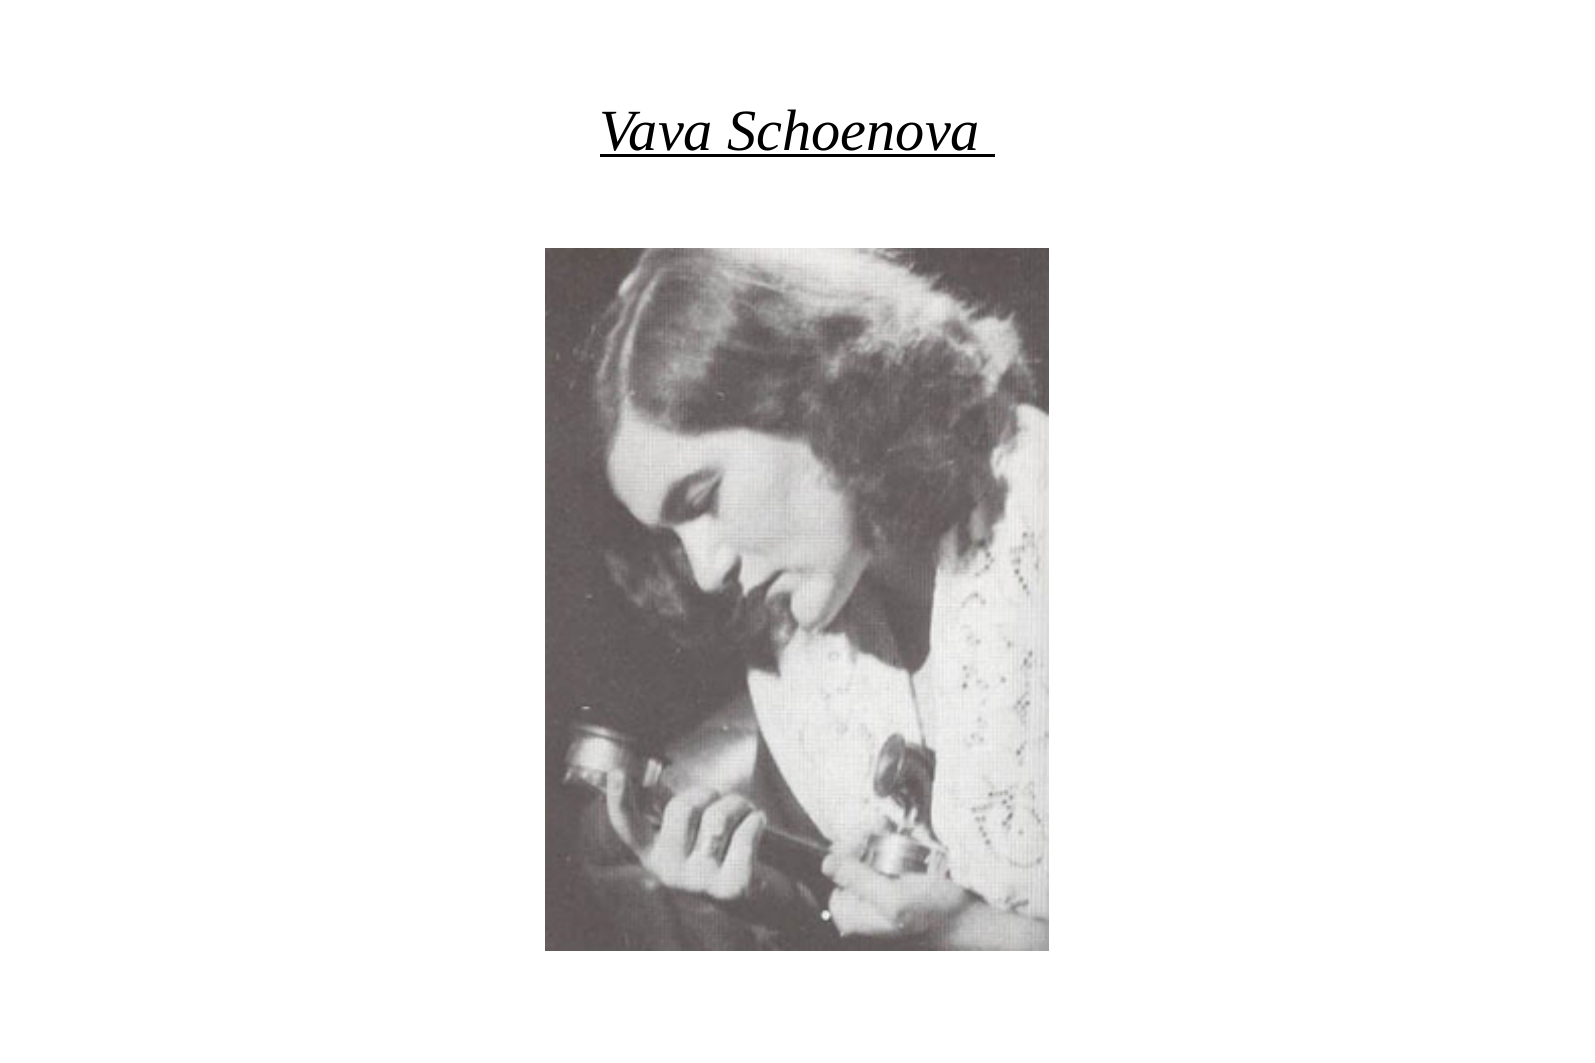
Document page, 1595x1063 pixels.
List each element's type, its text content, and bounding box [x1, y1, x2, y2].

title Vava Schoenova [79, 42, 1515, 220]
picture [545, 248, 1049, 951]
